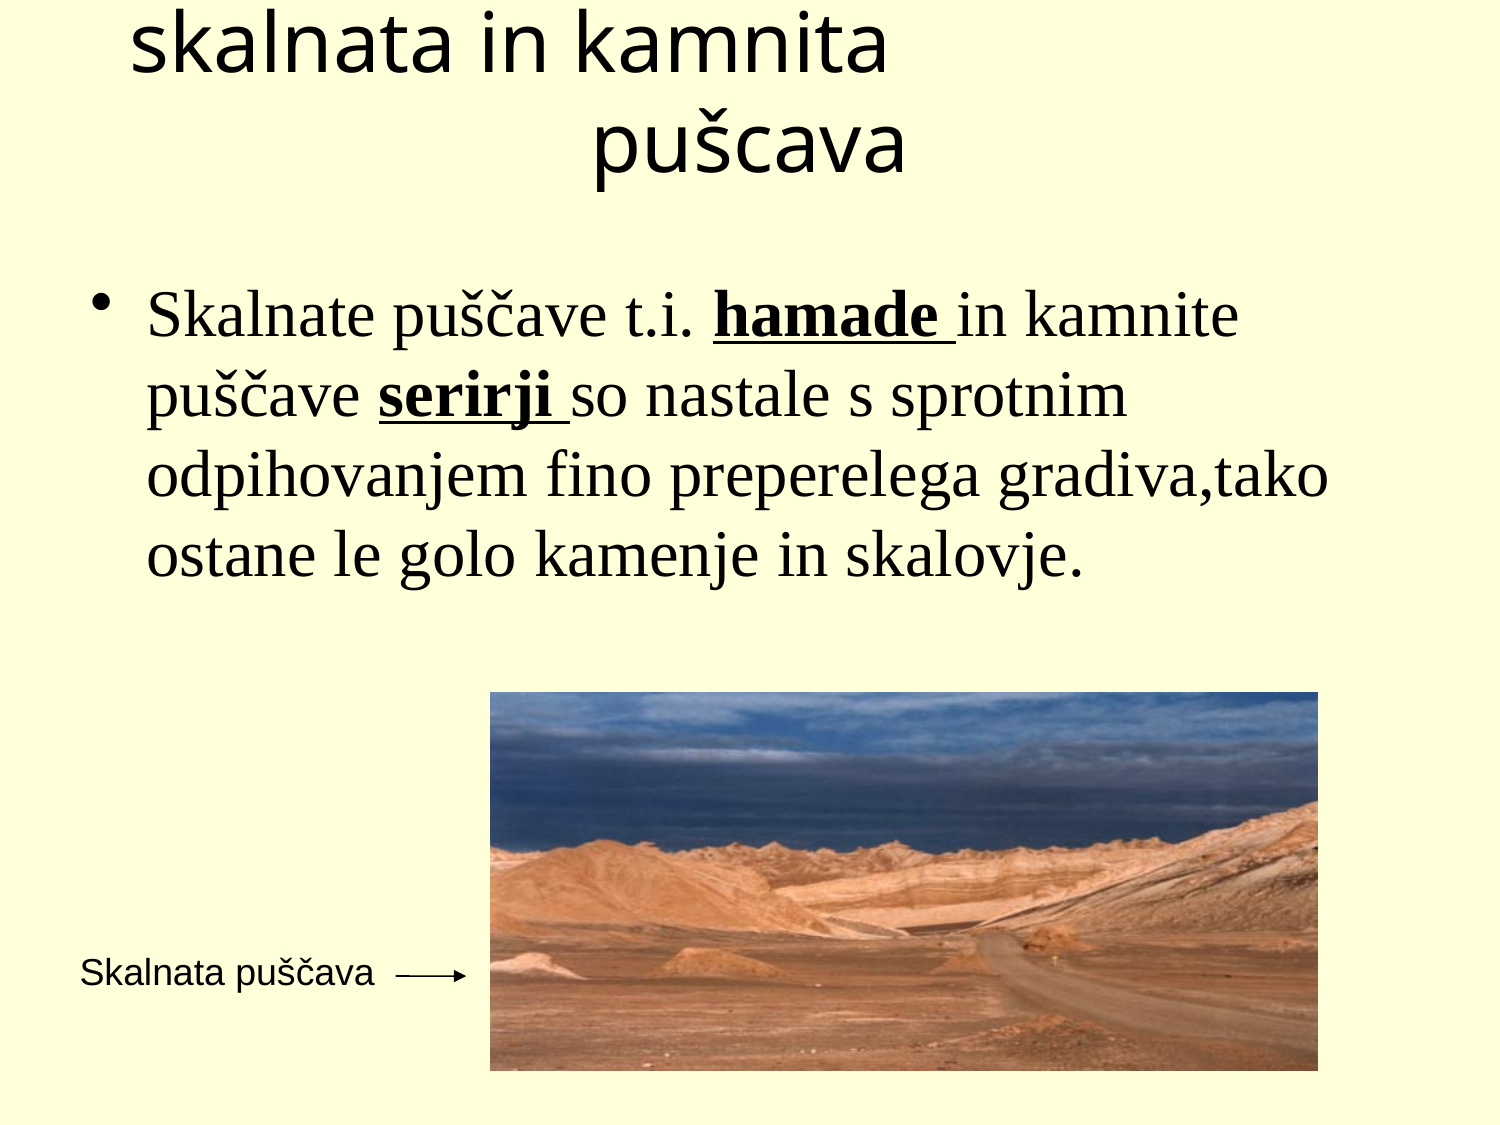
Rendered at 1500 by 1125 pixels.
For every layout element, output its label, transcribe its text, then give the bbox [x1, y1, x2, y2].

title skalnata in kamnita pušcava [75, 45, 1425, 233]
text_box Skalnata puščava [64, 940, 556, 1001]
list Skalnate puščave t.i. hamade in kamnite puščave serirji so nastale s sprotnim odpihovanjem fino preperelega gradiva,tako ostane le golo kamenje in skalovje. [75, 262, 1425, 1005]
picture [490, 692, 1318, 1071]
